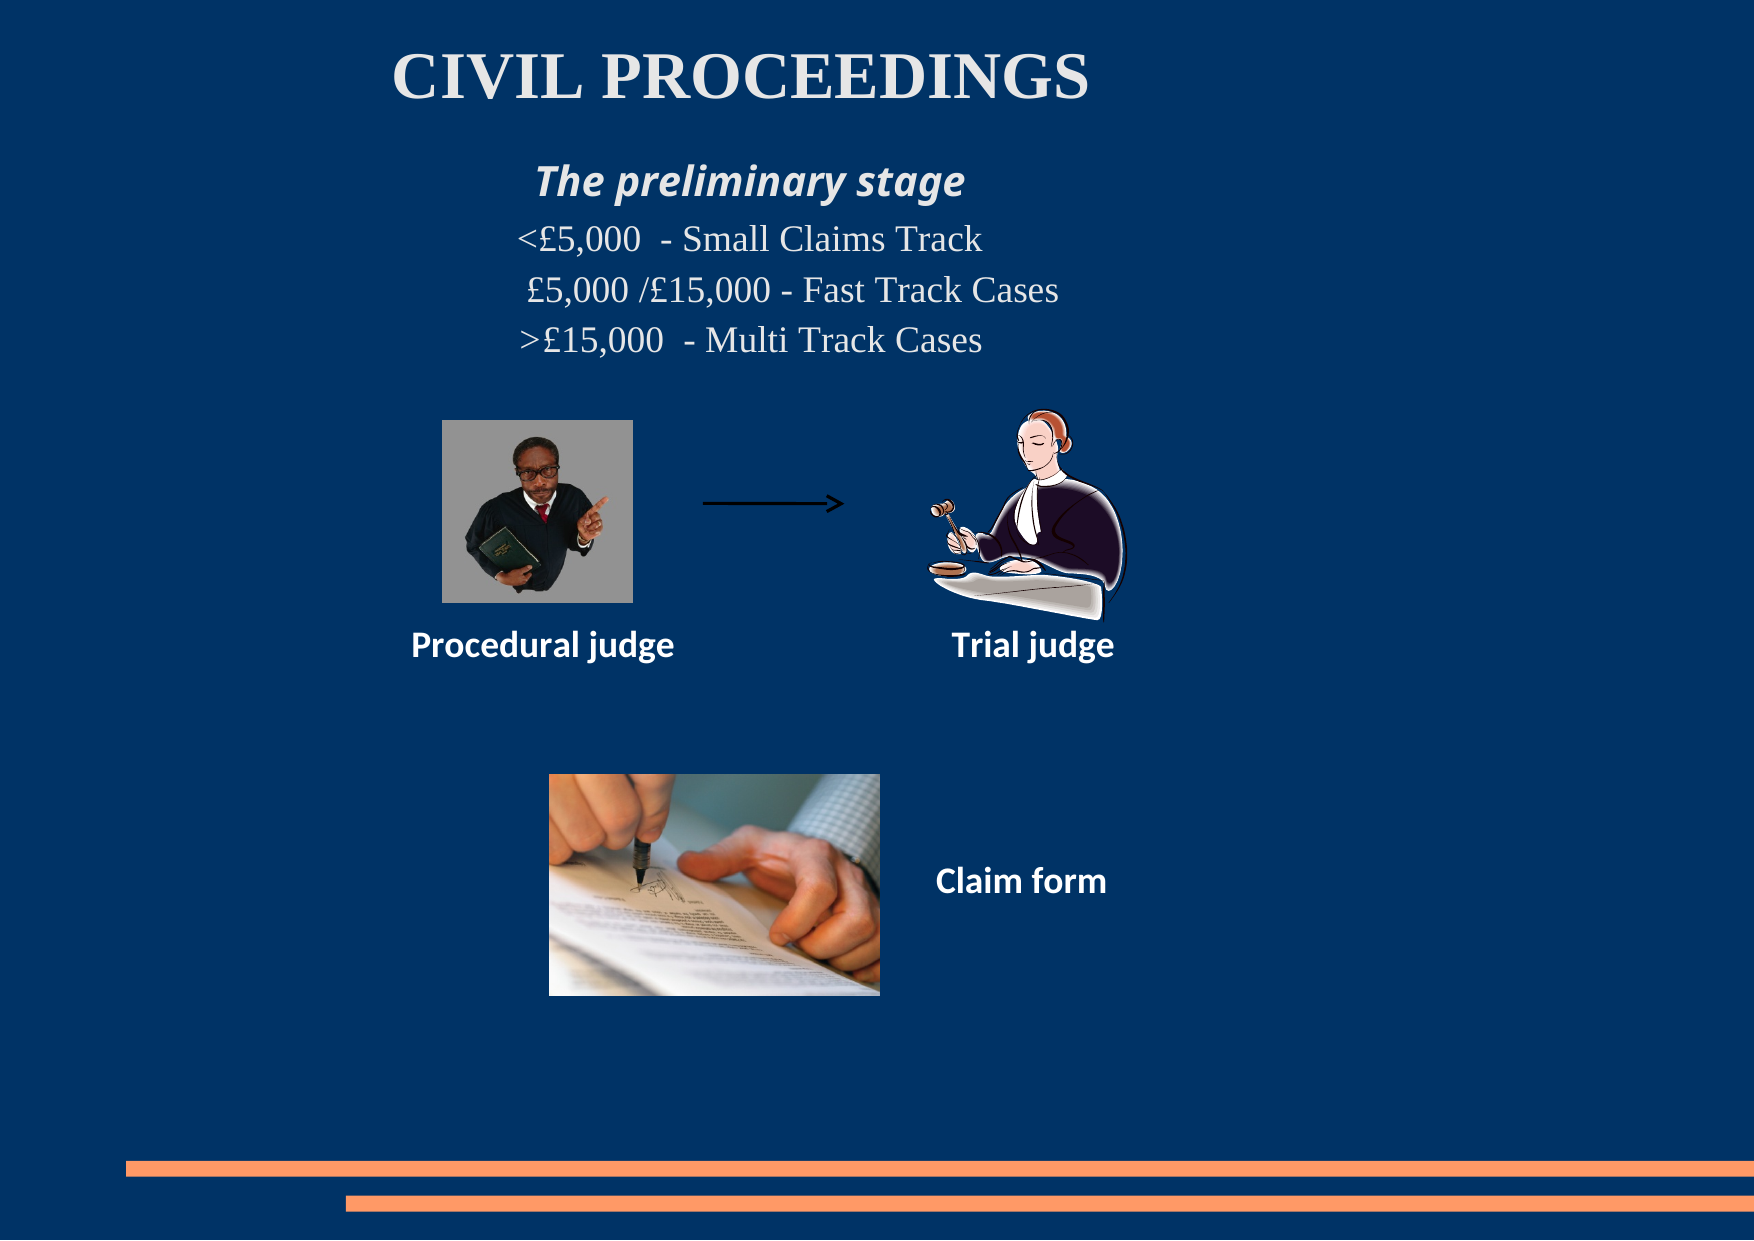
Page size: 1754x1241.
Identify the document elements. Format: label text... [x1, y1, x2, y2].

list CIVIL PROCEEDINGS The preliminary stage <£5,000 - Small Claims Track £5,000 /£15,000 - Fast Track Cases >£15,000 - Multi Track Cases [75, 31, 1426, 1083]
picture [442, 420, 633, 603]
text_box Procedural judge [395, 621, 691, 675]
text_box Trial judge [891, 621, 1176, 675]
picture [549, 774, 880, 996]
text_box Claim form [903, 857, 1140, 912]
picture [927, 408, 1128, 621]
